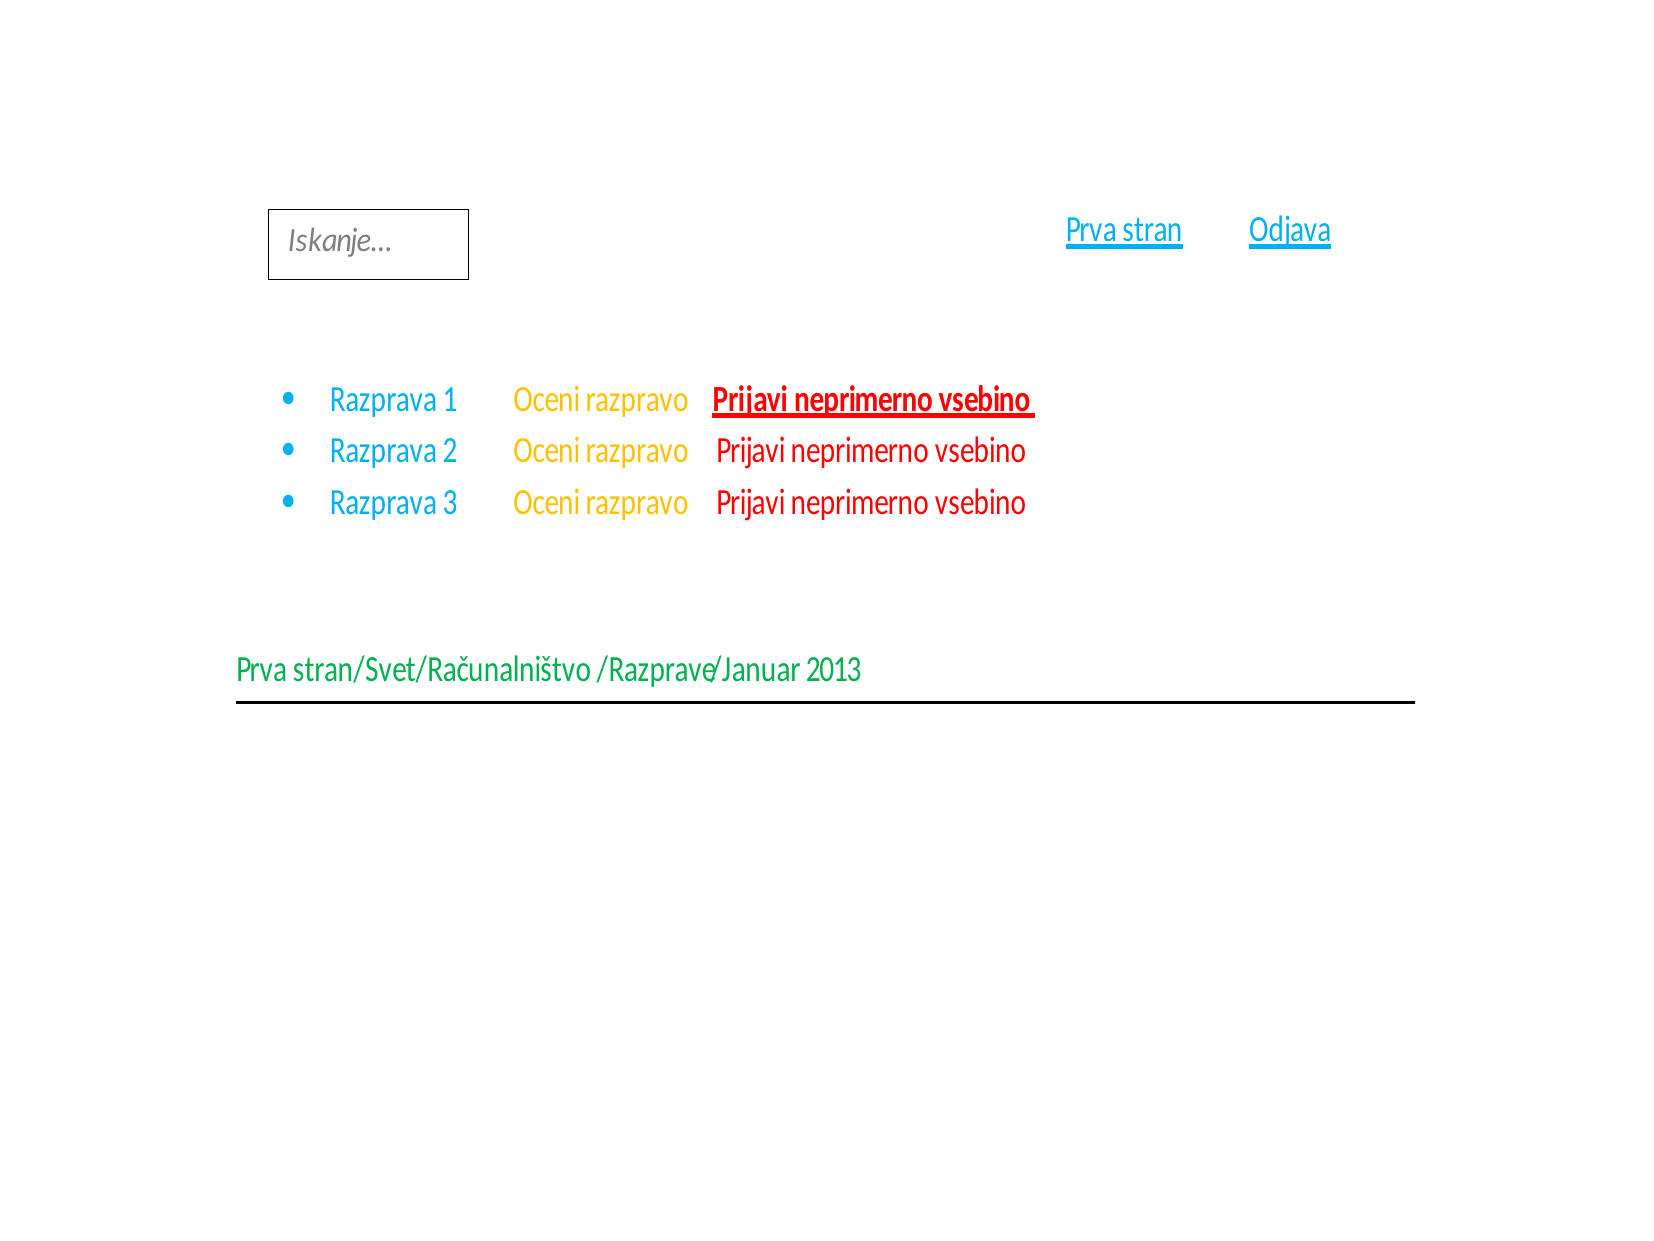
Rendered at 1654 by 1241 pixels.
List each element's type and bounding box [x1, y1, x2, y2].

picture [236, 206, 1418, 739]
